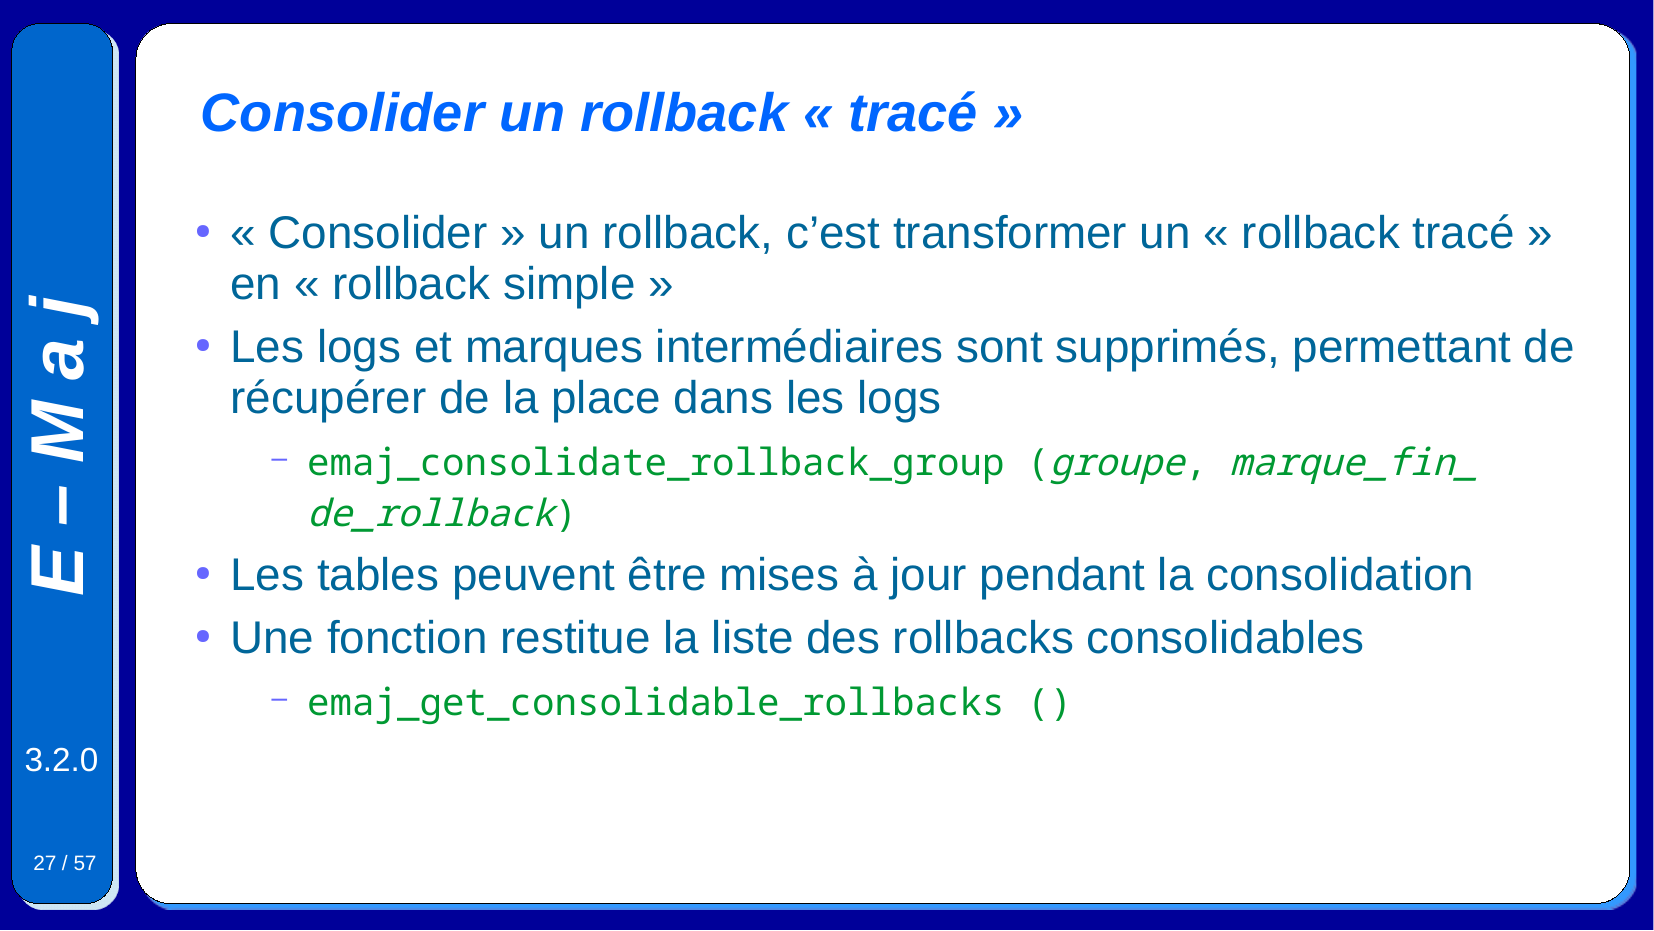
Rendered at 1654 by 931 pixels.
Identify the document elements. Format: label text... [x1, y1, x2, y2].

title Consolider un rollback « tracé » [200, 34, 1575, 191]
list « Consolider » un rollback, c’est transformer un « rollback tracé » en « rollback simple » Les logs et marques intermédiaires sont supprimés, permettant de récupérer de la place dans les logs emaj_consolidate_rollback_group (groupe, marque_fin_ de_rollback) Les tables peuvent être mises à jour pendant la consolidation Une fonction restitue la liste des rollbacks consolidables emaj_get_consolidable_rollbacks () [177, 206, 1587, 827]
